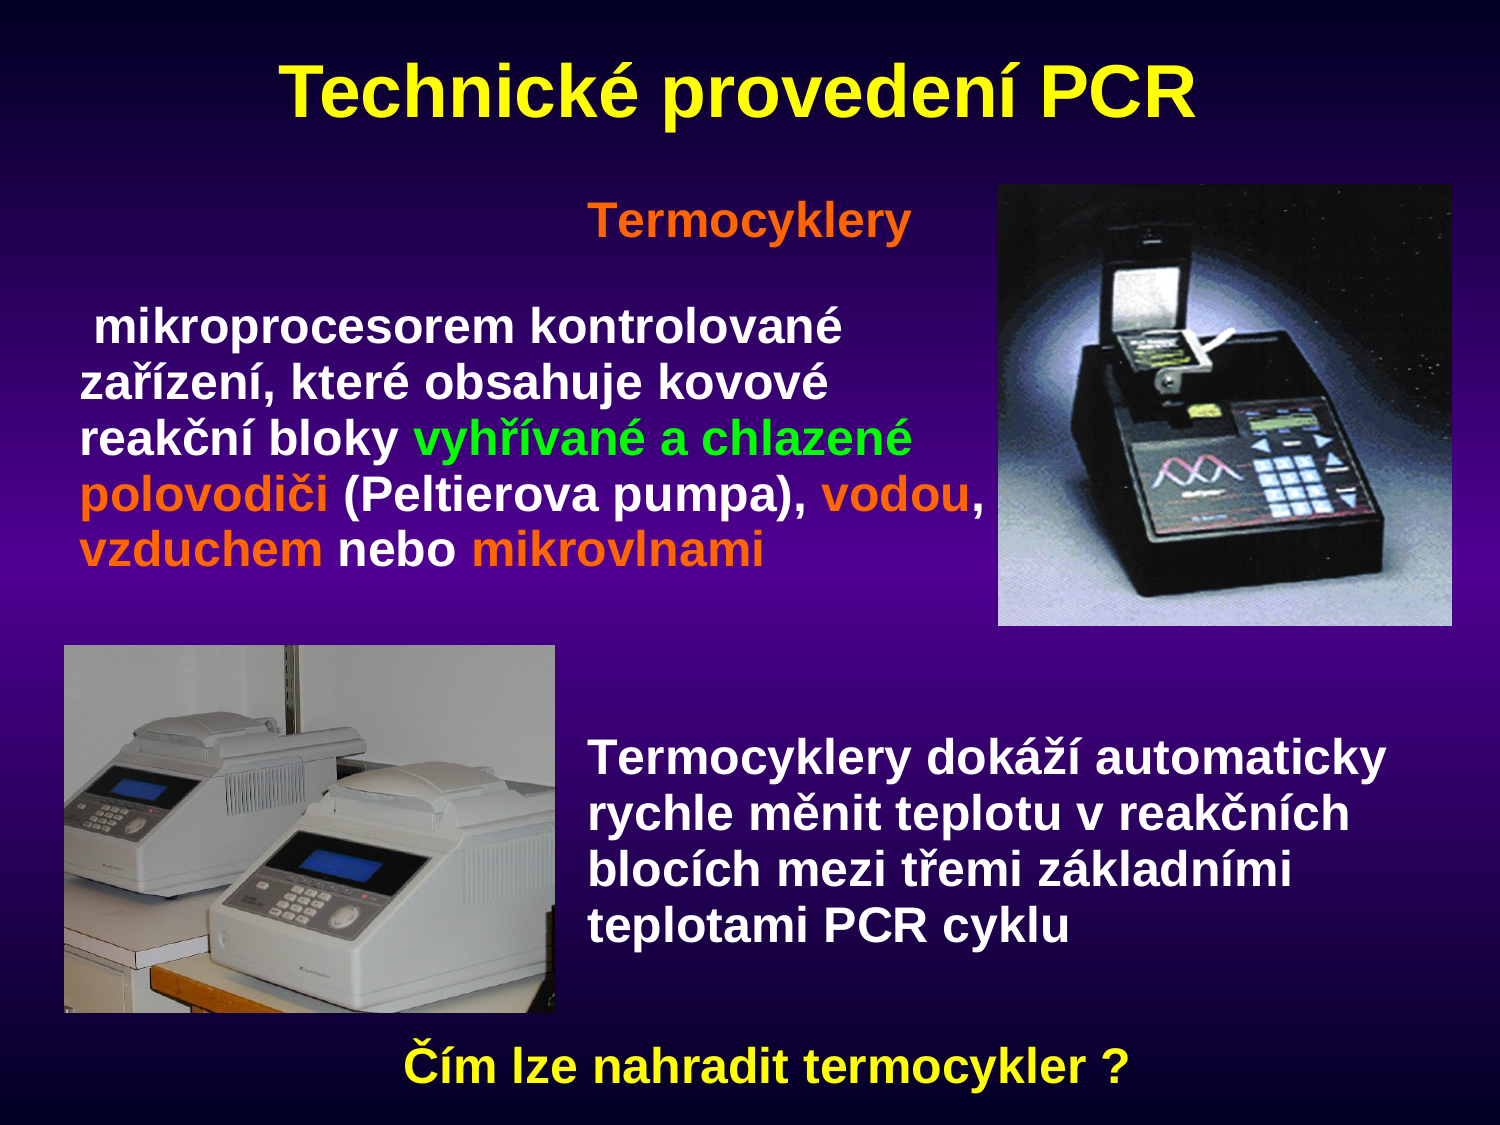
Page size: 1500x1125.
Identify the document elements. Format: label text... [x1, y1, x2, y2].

picture [64, 645, 555, 1013]
text_box mikroprocesorem kontrolované zařízení, které obsahuje kovové reakční bloky vyhřívané a chlazené polovodiči (Peltierova pumpa), vodou, vzduchem nebo mikrovlnami [64, 290, 1010, 586]
text_box Čím lze nahradit termocykler ? [88, 1030, 1447, 1103]
title Technické provedení PCR [64, 35, 1413, 149]
text_box Termocyklery dokáží automaticky rychle měnit teplotu v reakčních blocích mezi třemi základními teplotami PCR cyklu [572, 722, 1447, 961]
chart [998, 184, 1452, 626]
text_box Termocyklery [112, 184, 998, 256]
